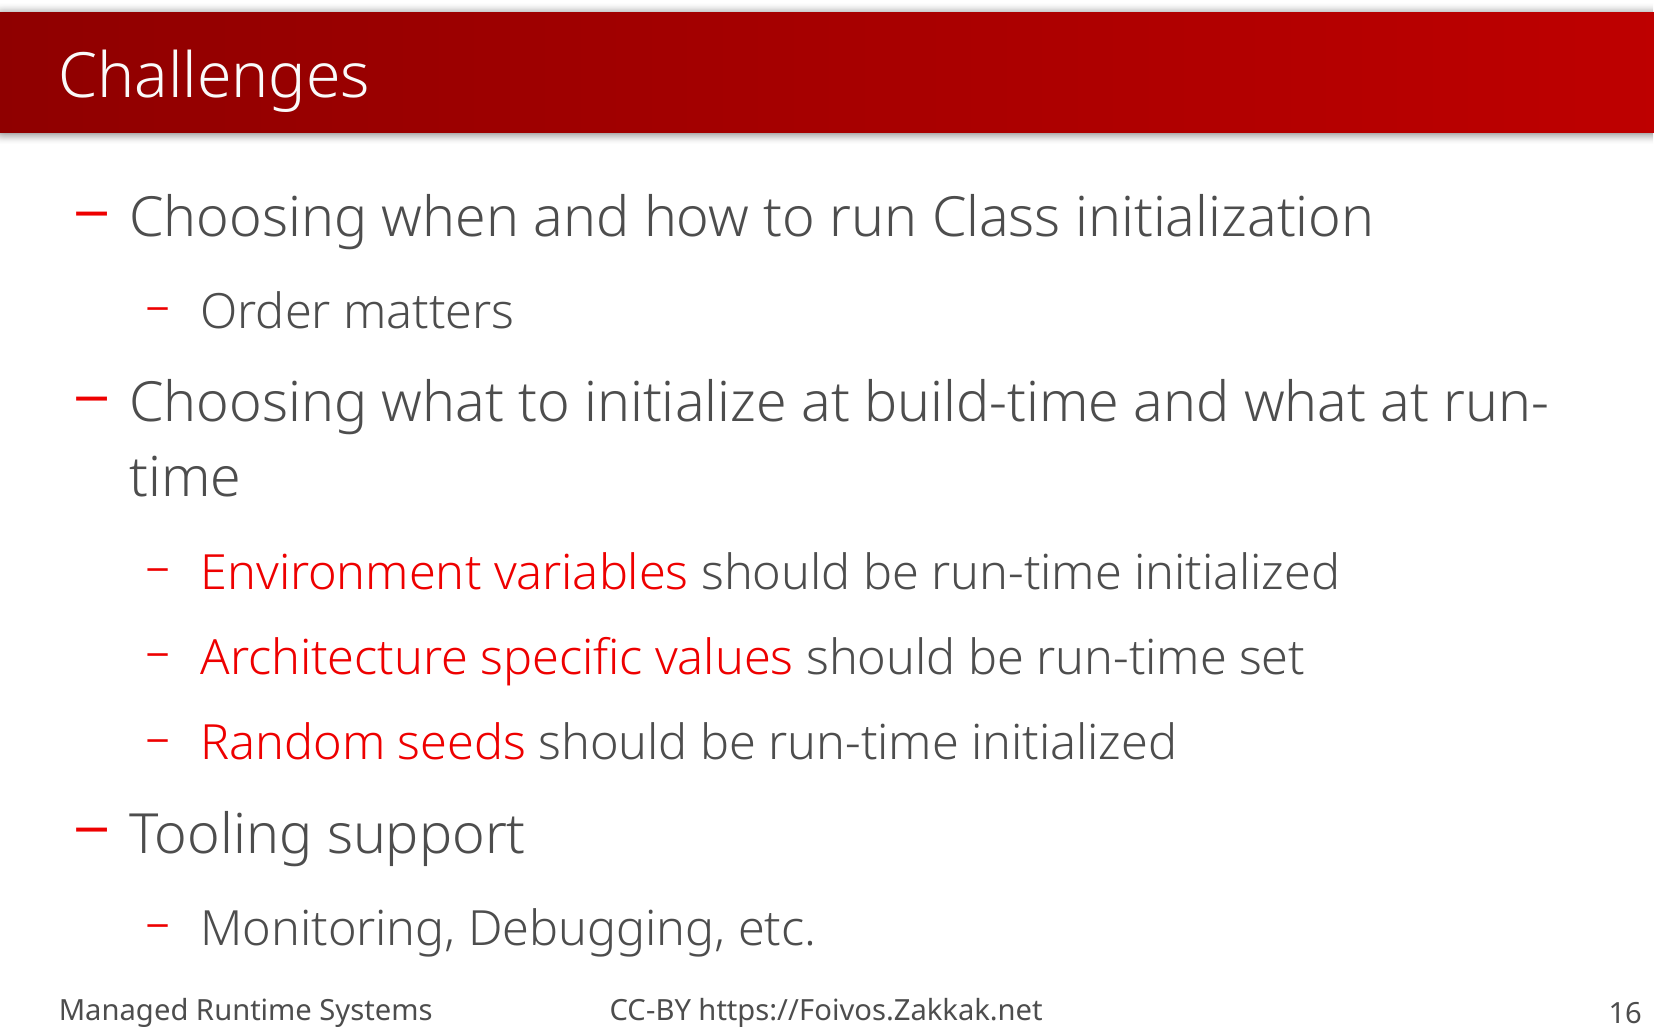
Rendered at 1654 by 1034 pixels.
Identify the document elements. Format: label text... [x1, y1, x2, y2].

title Challenges [58, 7, 1329, 139]
list Choosing when and how to run Class initialization Order matters Choosing what to initialize at build-time and what at run-time Environment variables should be run-time initialized Architecture specific values should be run-time set Random seeds should be run-time initialized Tooling support Monitoring, Debugging, etc. [58, 177, 1594, 960]
